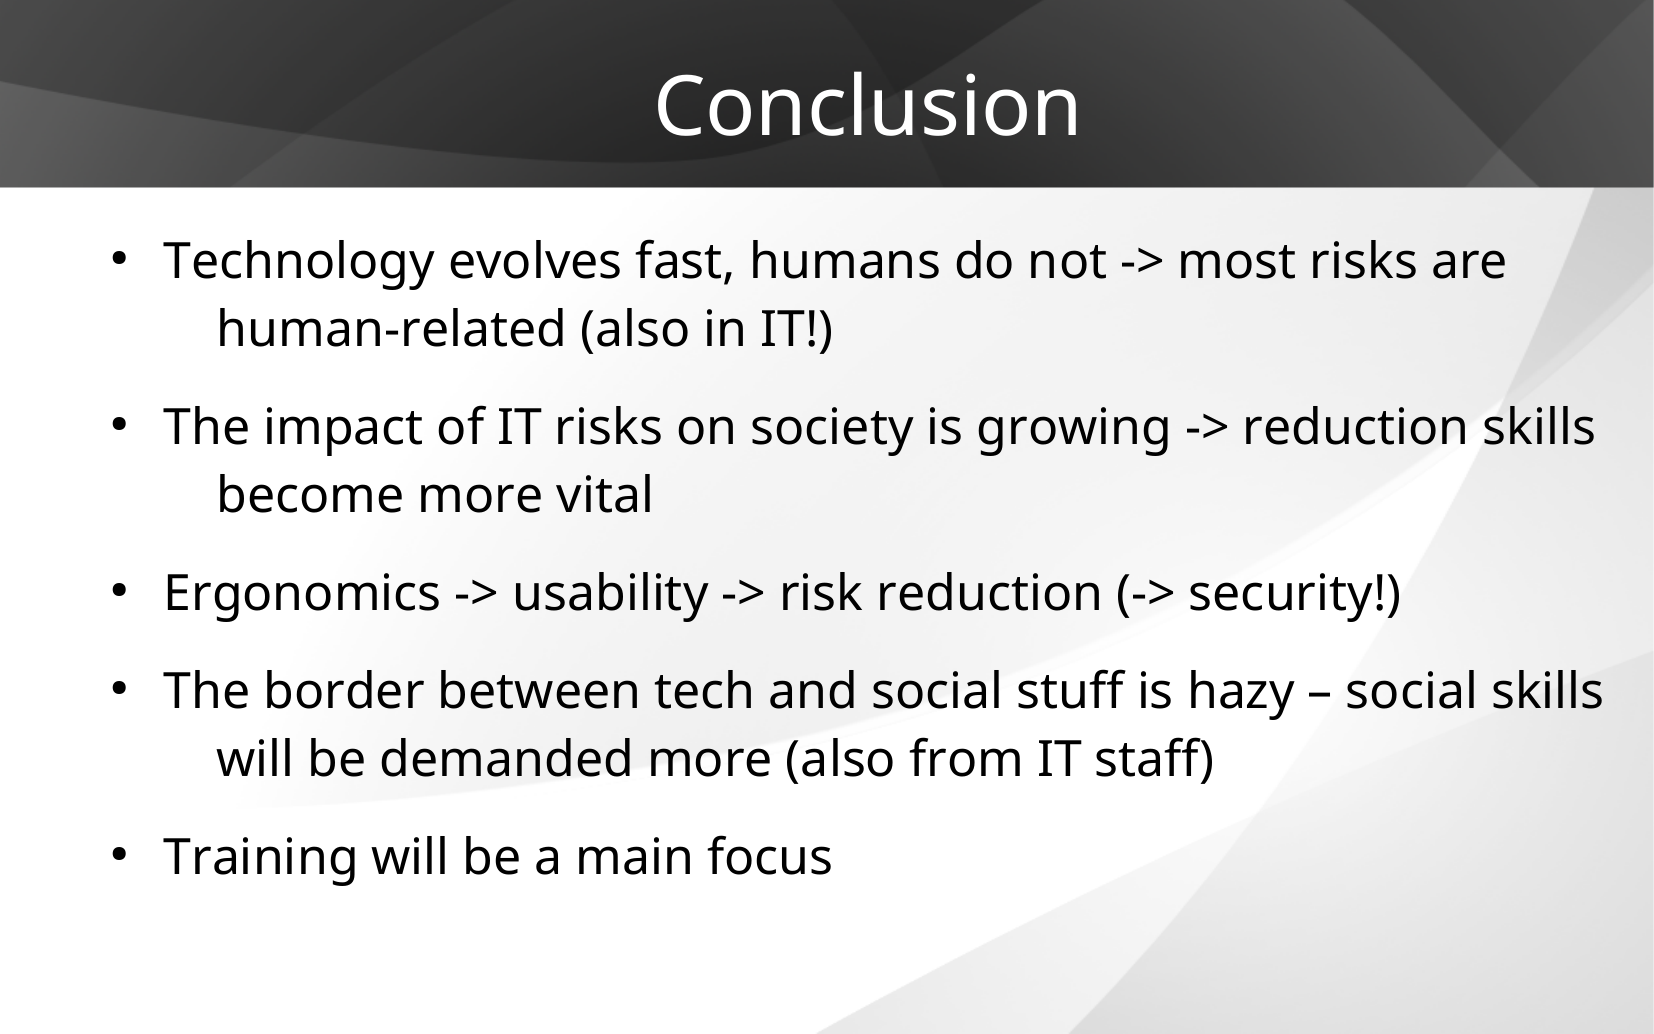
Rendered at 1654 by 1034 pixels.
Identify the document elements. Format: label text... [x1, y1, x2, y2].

picture [0, 0, 1654, 1034]
title Conclusion [124, 0, 1613, 208]
list Technology evolves fast, humans do not -> most risks are human-related (also in IT!) The impact of IT risks on society is growing -> reduction skills become more vital Ergonomics -> usability -> risk reduction (-> security!) The border between tech and social stuff is hazy – social skills will be demanded more (also from IT staff) Training will be a main focus [75, 225, 1613, 1013]
